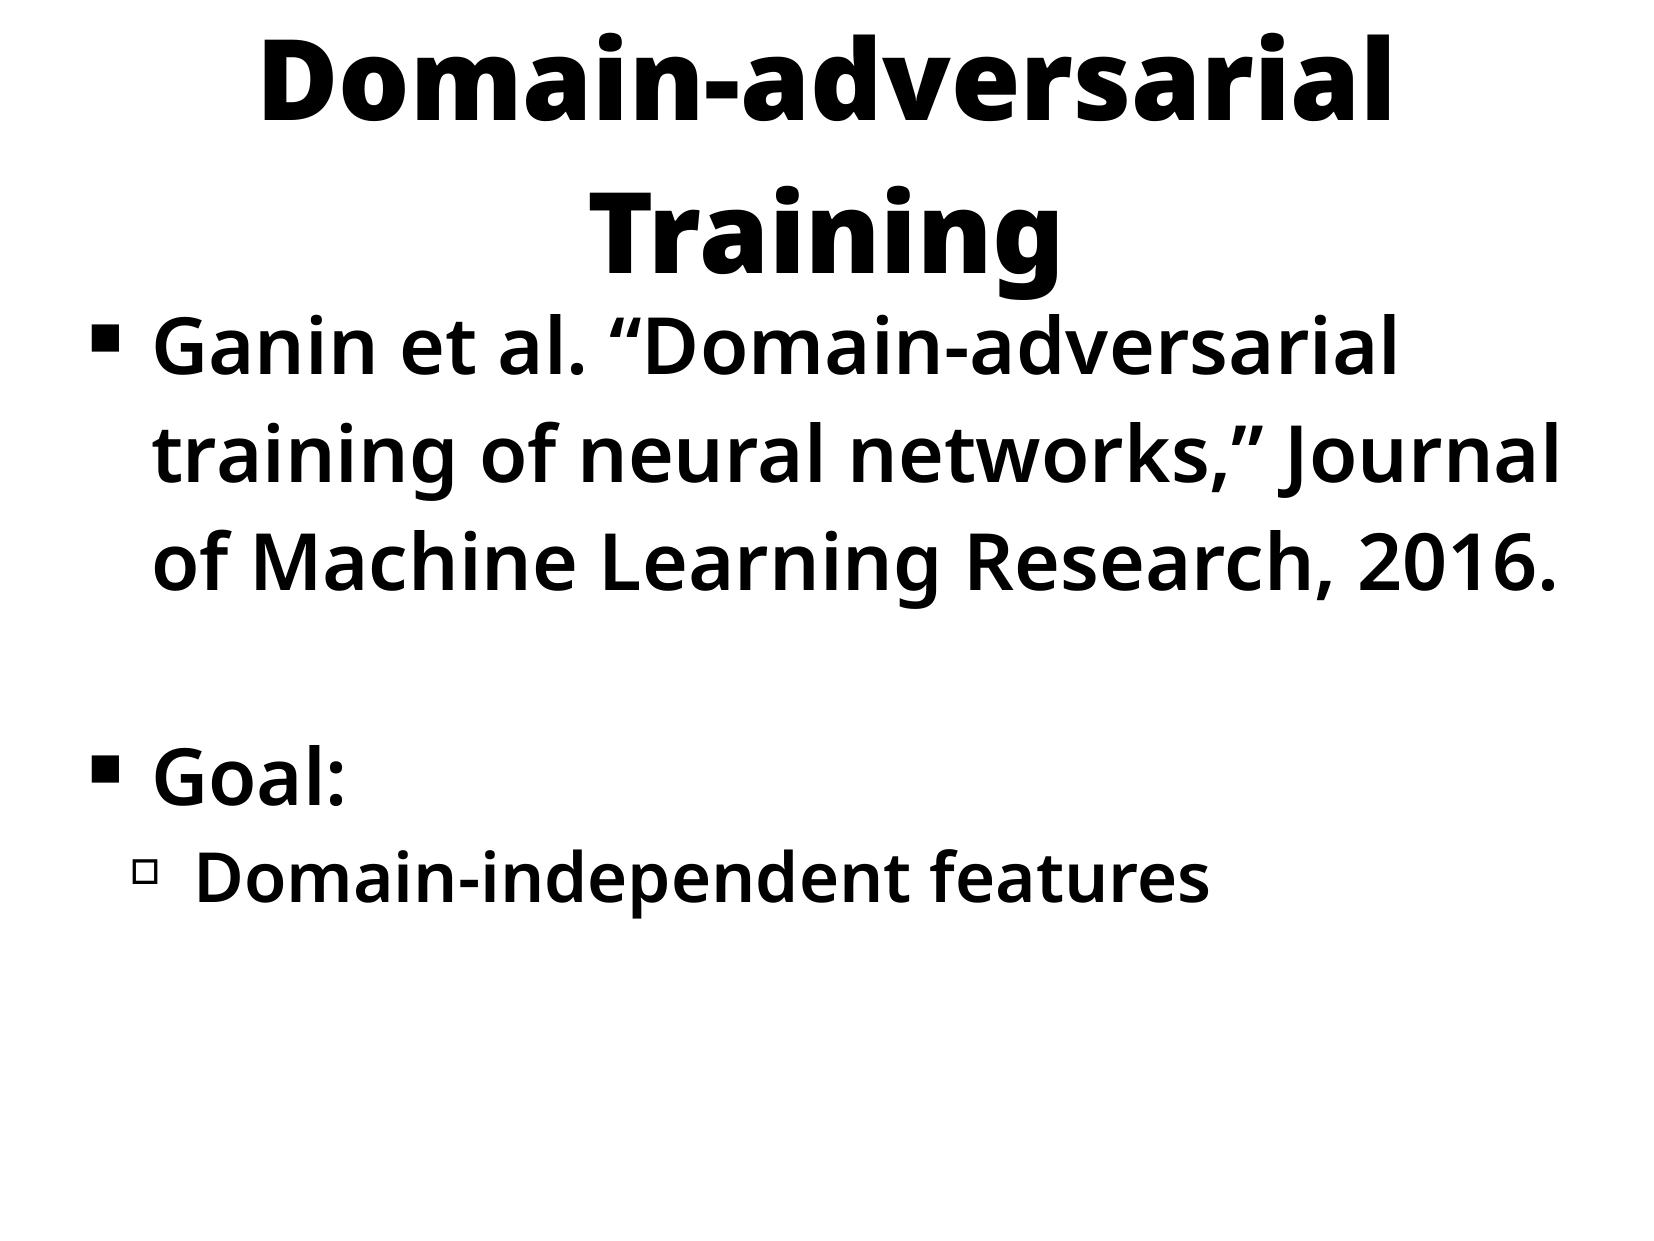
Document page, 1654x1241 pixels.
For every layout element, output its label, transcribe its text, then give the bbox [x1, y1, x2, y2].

title Domain-adversarial Training [82, 49, 1571, 257]
list Ganin et al. “Domain-adversarial training of neural networks,” Journal of Machine Learning Research, 2016. Goal: Domain-independent features [82, 290, 1571, 1010]
